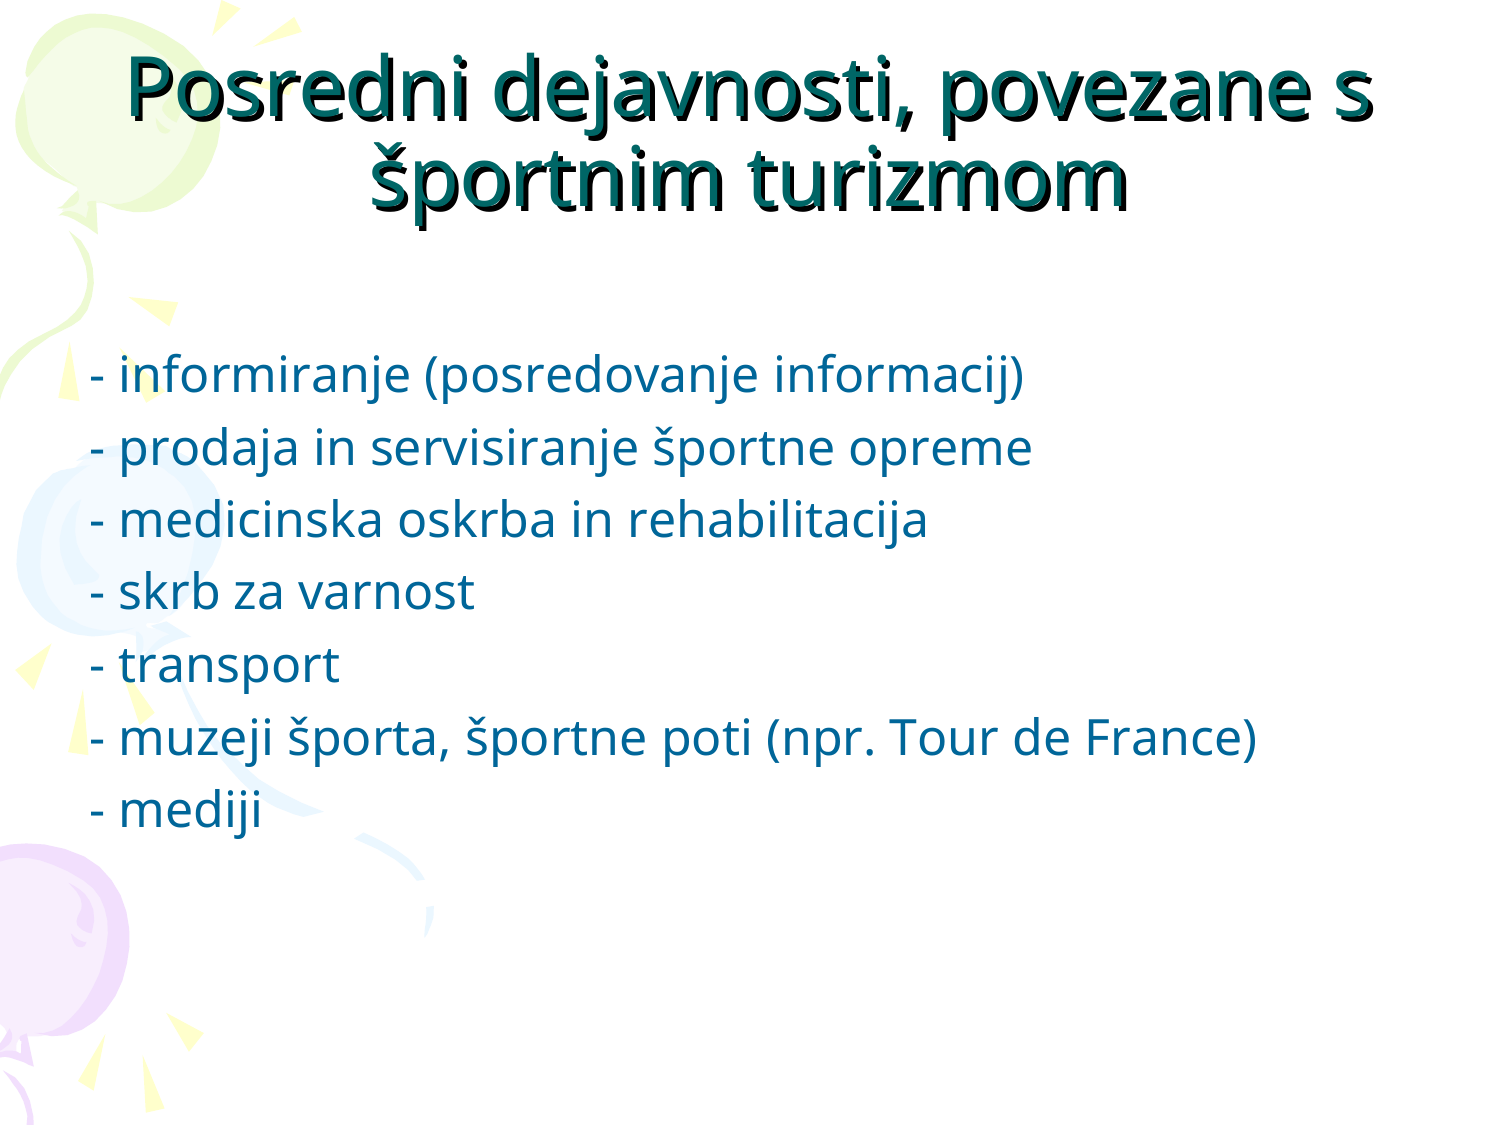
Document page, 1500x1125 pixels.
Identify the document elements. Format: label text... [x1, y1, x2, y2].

list - informiranje (posredovanje informacij) - prodaja in servisiranje športne opreme - medicinska oskrba in rehabilitacija - skrb za varnost - transport - muzeji športa, športne poti (npr. Tour de France) - mediji [75, 262, 1426, 994]
title Posredni dejavnosti, povezane s športnim turizmom [72, 16, 1426, 233]
